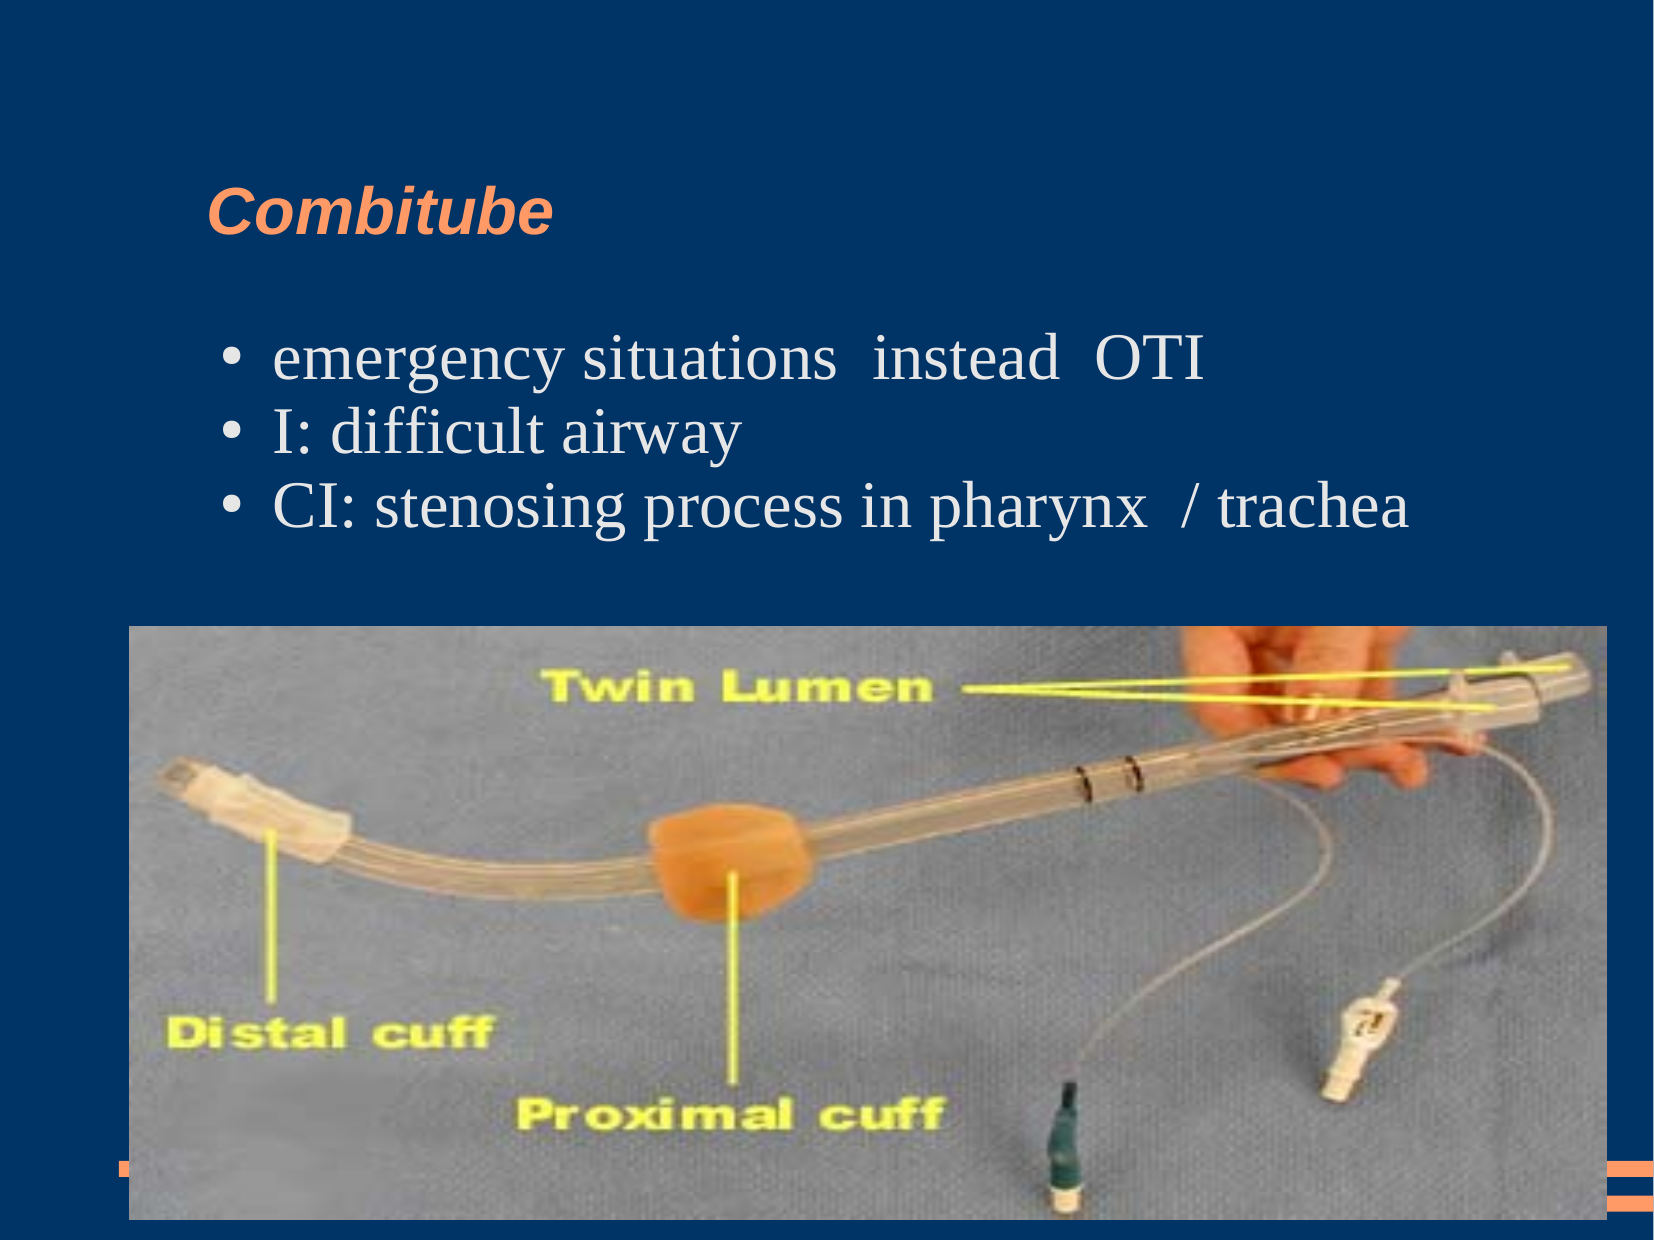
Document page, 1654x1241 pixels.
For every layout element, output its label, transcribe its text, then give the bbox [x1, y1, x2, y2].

picture [129, 626, 1607, 1220]
title Combitube [206, 110, 1613, 317]
list emergency situations instead OTI I: difficult airway CI: stenosing process in pharynx / trachea [202, 320, 1608, 543]
